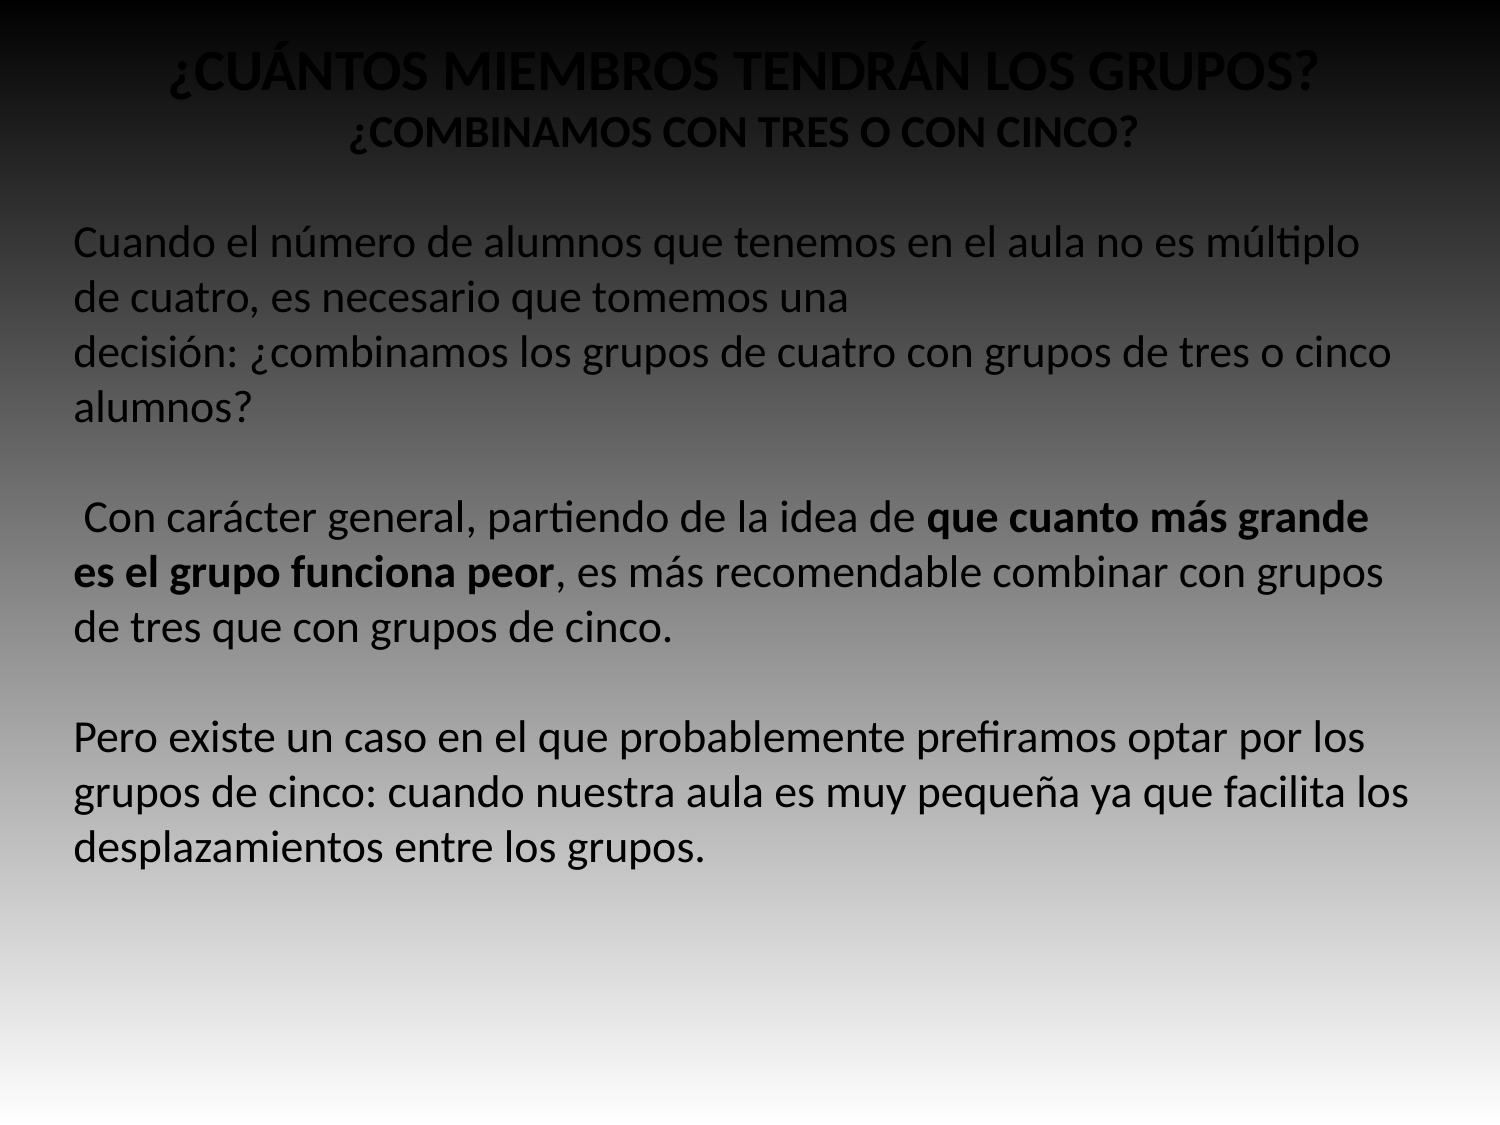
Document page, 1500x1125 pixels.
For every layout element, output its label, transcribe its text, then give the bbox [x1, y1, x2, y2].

text_box ¿CUÁNTOS MIEMBROS TENDRÁN LOS GRUPOS? ¿COMBINAMOS CON TRES O CON CINCO? Cuando el número de alumnos que tenemos en el aula no es múltiplo de cuatro, es necesario que tomemos una decisión: ¿combinamos los grupos de cuatro con grupos de tres o cinco alumnos? Con carácter general, partiendo de la idea de que cuanto más grande es el grupo funciona peor, es más recomendable combinar con grupos de tres que con grupos de cinco. Pero existe un caso en el que probablemente prefiramos optar por los grupos de cinco: cuando nuestra aula es muy pequeña ya que facilita los desplazamientos entre los grupos. [58, 24, 1430, 994]
